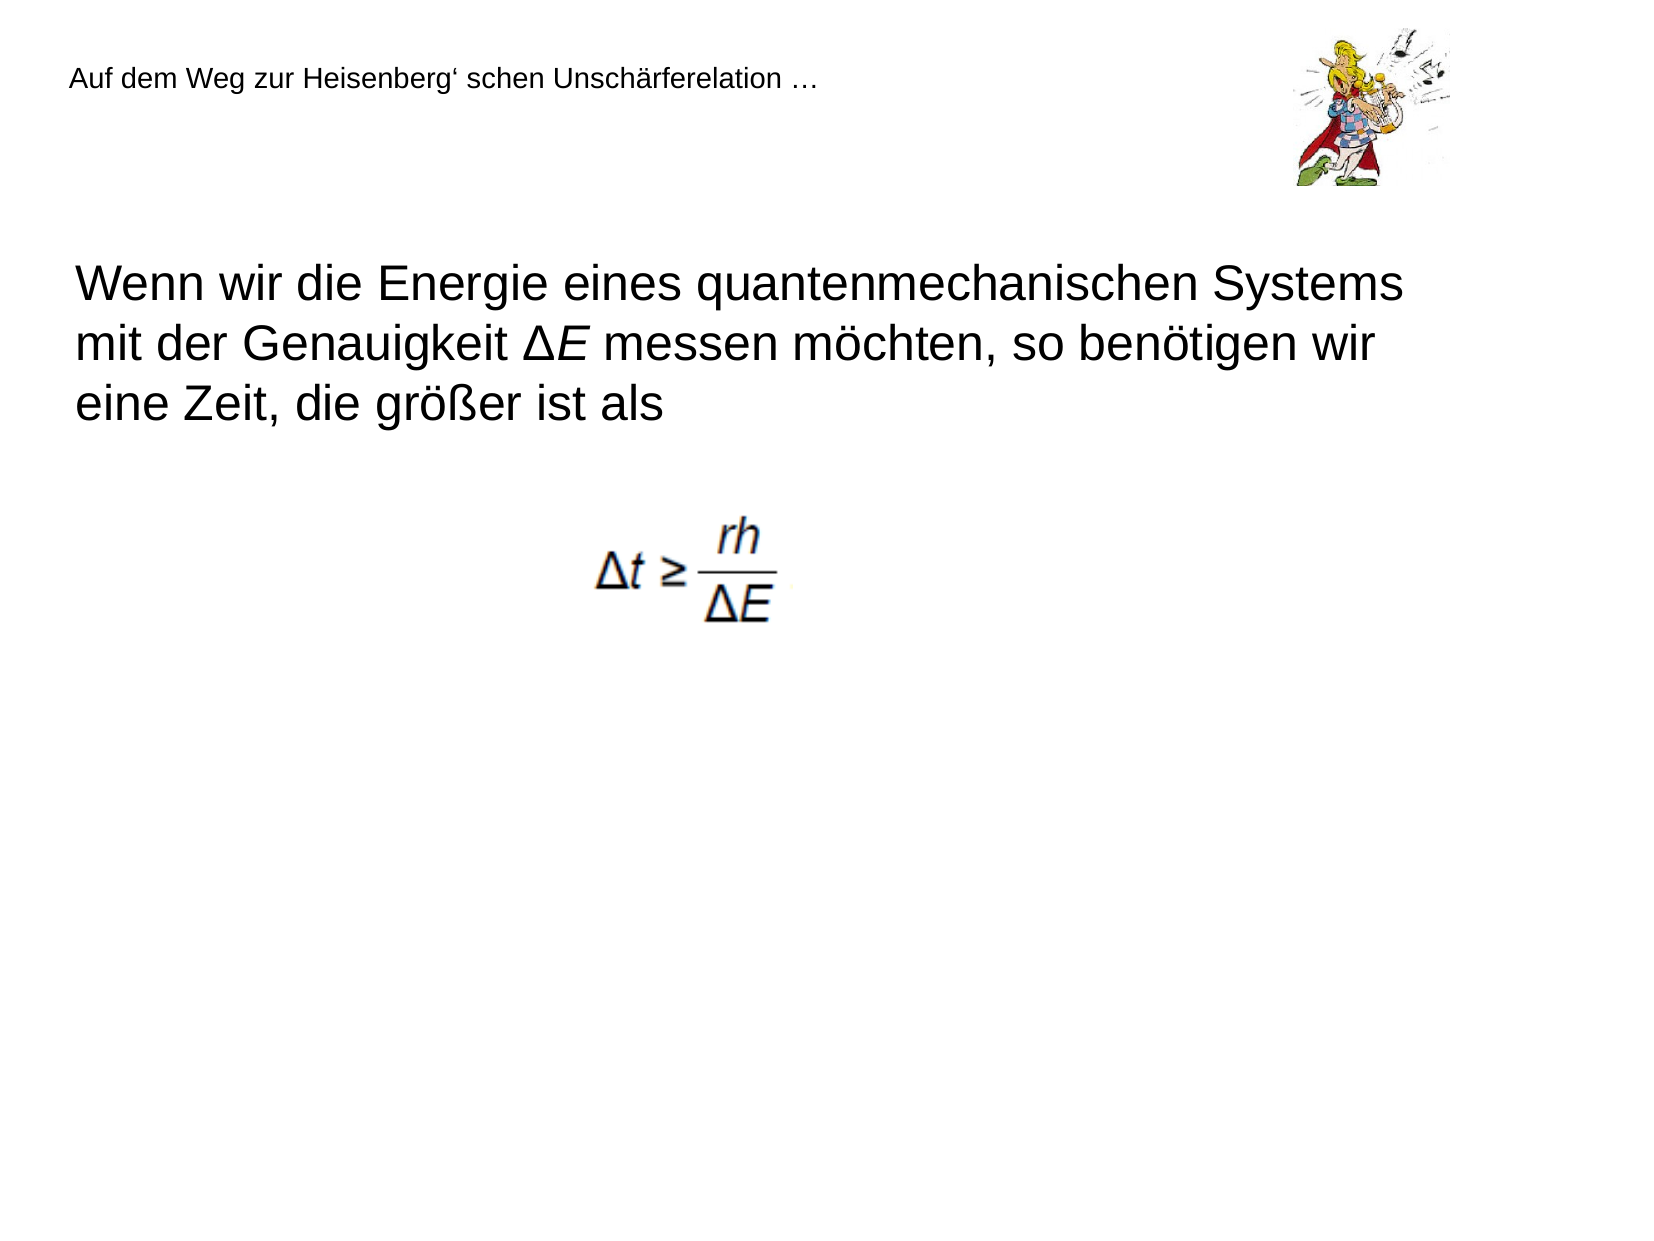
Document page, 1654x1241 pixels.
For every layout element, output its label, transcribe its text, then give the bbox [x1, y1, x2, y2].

picture [584, 508, 793, 640]
picture [1293, 28, 1450, 186]
text_box Wenn wir die Energie eines quantenmechanischen Systems mit der Genauigkeit ΔE messen möchten, so benötigen wir eine Zeit, die größer ist als [60, 243, 1434, 439]
text_box Auf dem Weg zur Heisenberg‘ schen Unschärferelation … [54, 51, 836, 102]
